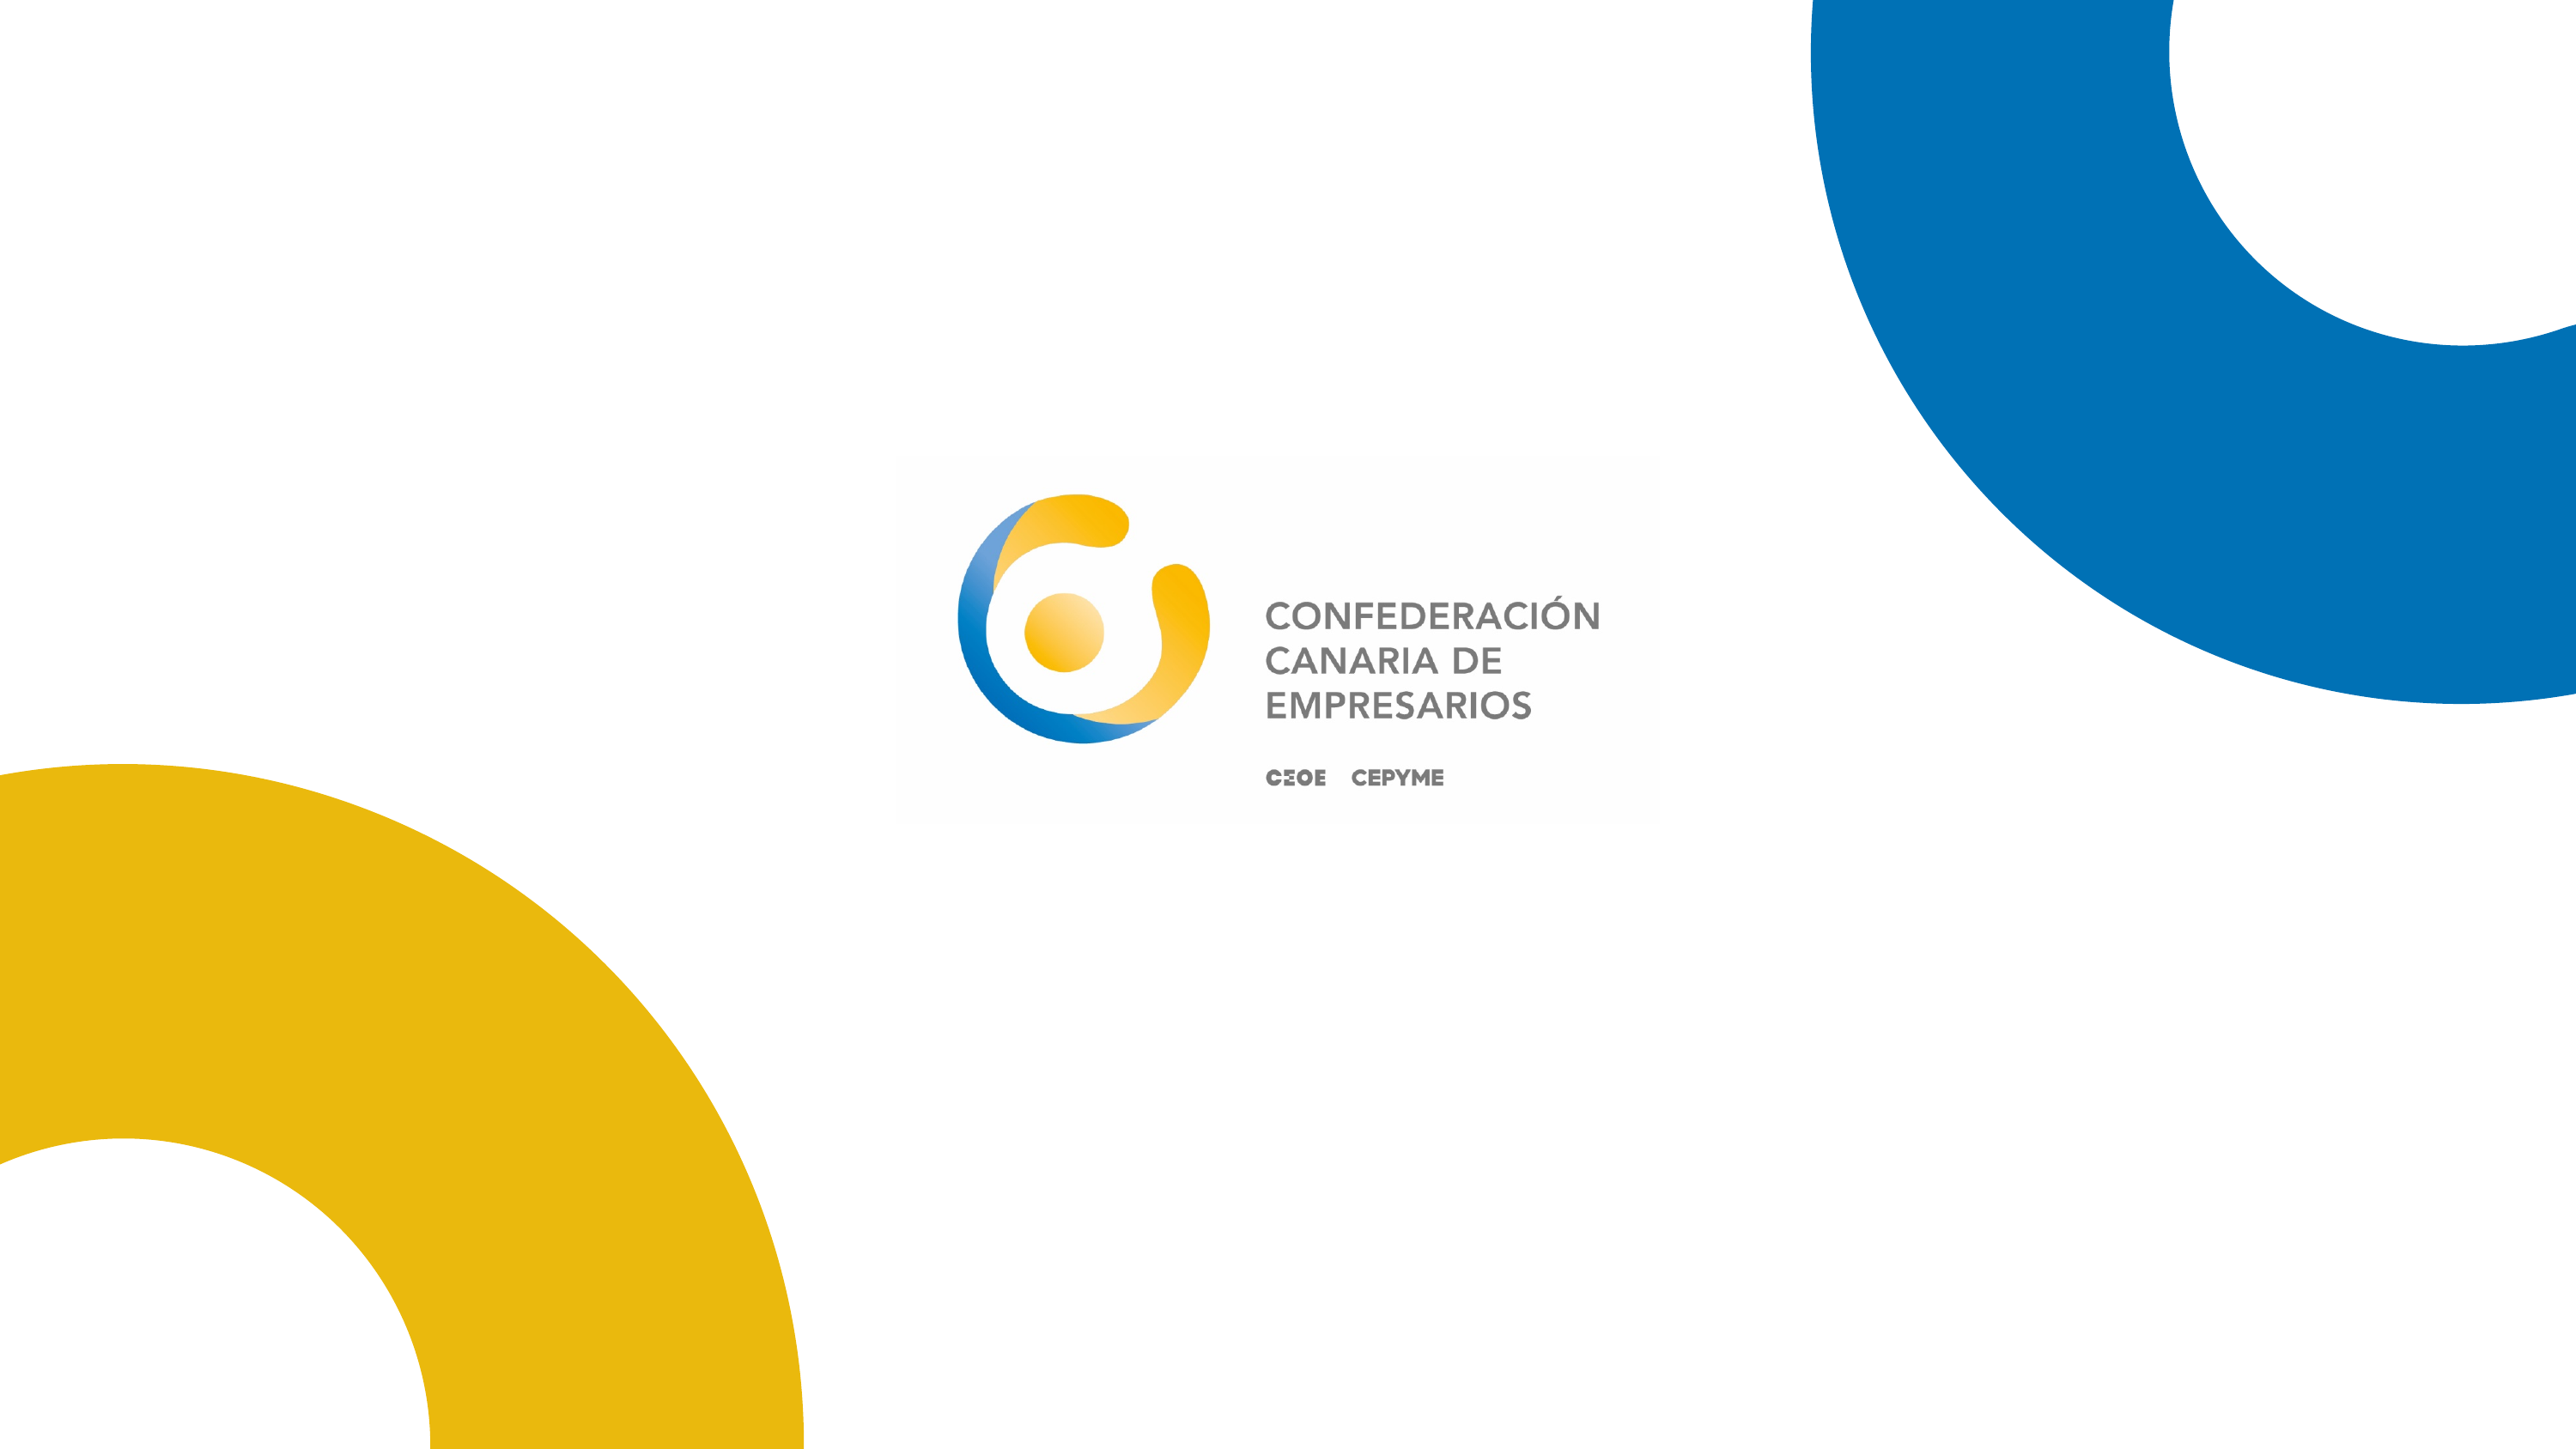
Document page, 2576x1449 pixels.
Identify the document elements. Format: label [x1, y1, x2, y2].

picture [896, 456, 1660, 824]
text_box [0, 764, 805, 1449]
text_box [1810, 0, 2576, 705]
